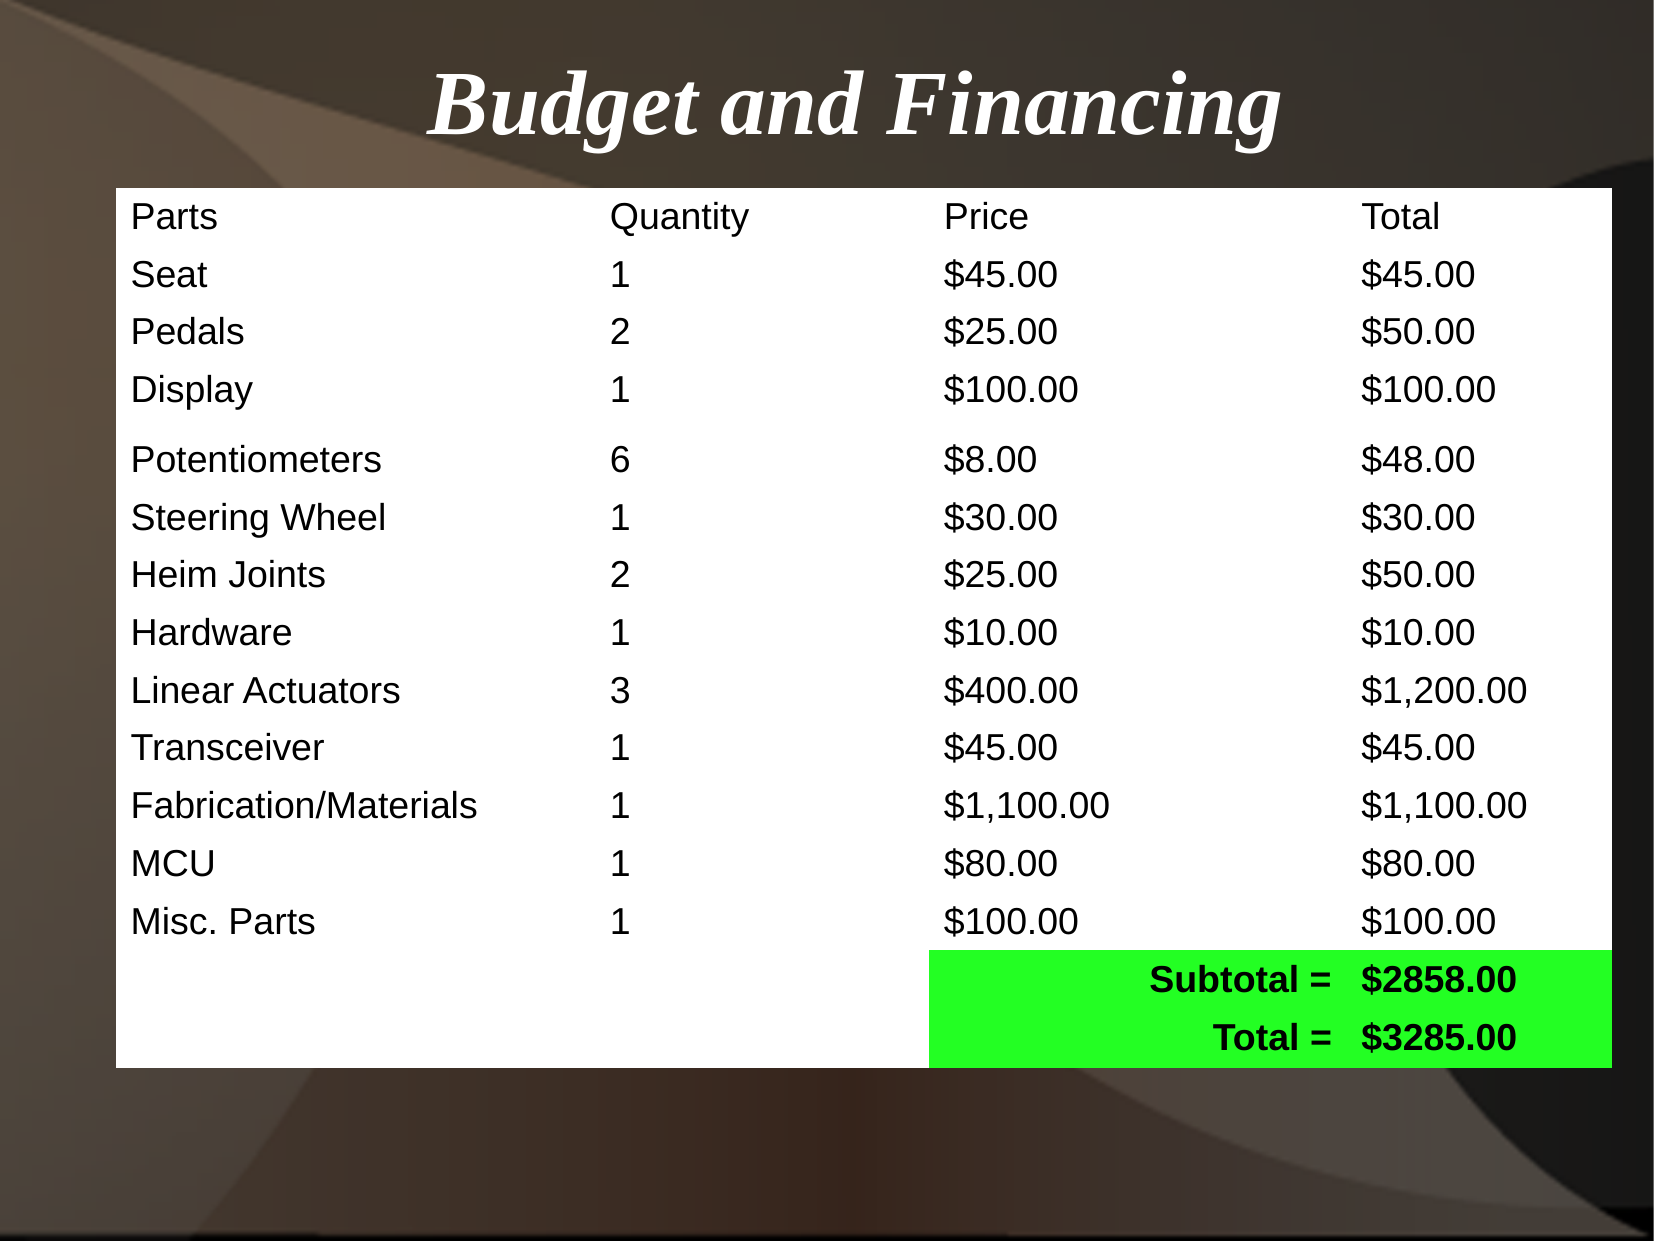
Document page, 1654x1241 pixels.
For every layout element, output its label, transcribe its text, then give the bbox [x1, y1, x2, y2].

table_cell $10.00 [929, 604, 1347, 662]
table_cell $400.00 [929, 662, 1347, 719]
table_cell 1 [595, 719, 929, 777]
table_cell $10.00 [1347, 604, 1612, 662]
table_cell [595, 950, 929, 1009]
table_header Quantity [595, 188, 929, 245]
table_cell $100.00 [1347, 893, 1612, 950]
table_cell $50.00 [1347, 303, 1612, 361]
table_header Price [929, 188, 1347, 245]
table_cell 1 [595, 893, 929, 950]
table_cell Steering Wheel [116, 488, 595, 546]
picture [0, 0, 1654, 1241]
title Budget and Financing [112, 0, 1601, 208]
table_cell Display [116, 361, 595, 430]
table_header Parts [116, 188, 595, 245]
table_cell $45.00 [929, 719, 1347, 777]
table_cell $30.00 [929, 488, 1347, 546]
table_cell Misc. Parts [116, 893, 595, 950]
table_cell 2 [595, 546, 929, 604]
table_cell 3 [595, 662, 929, 719]
table_cell MCU [116, 835, 595, 893]
table_cell $80.00 [929, 835, 1347, 893]
table_cell Pedals [116, 303, 595, 361]
table_cell Seat [116, 245, 595, 303]
table_cell $25.00 [929, 303, 1347, 361]
table_cell Potentiometers [116, 430, 595, 488]
table_cell 1 [595, 245, 929, 303]
table_cell 1 [595, 361, 929, 430]
table_cell $100.00 [929, 361, 1347, 430]
table_cell 6 [595, 430, 929, 488]
table_cell $80.00 [1347, 835, 1612, 893]
table_cell Fabrication/Materials [116, 777, 595, 835]
table_cell $45.00 [1347, 719, 1612, 777]
table_cell $2858.00 [1347, 950, 1612, 1009]
table_cell Linear Actuators [116, 662, 595, 719]
table_cell 1 [595, 488, 929, 546]
table_cell 1 [595, 604, 929, 662]
table_cell $45.00 [1347, 245, 1612, 303]
table_cell 2 [595, 303, 929, 361]
table_cell Hardware [116, 604, 595, 662]
table_cell $30.00 [1347, 488, 1612, 546]
table_cell $50.00 [1347, 546, 1612, 604]
table_cell $48.00 [1347, 430, 1612, 488]
table_cell Transceiver [116, 719, 595, 777]
table_cell Subtotal = [929, 950, 1347, 1009]
table_cell $1,200.00 [1347, 662, 1612, 719]
table_cell Heim Joints [116, 546, 595, 604]
table_cell $100.00 [929, 893, 1347, 950]
table_cell 1 [595, 777, 929, 835]
table_cell $8.00 [929, 430, 1347, 488]
table_cell $3285.00 [1347, 1009, 1612, 1068]
table_cell $1,100.00 [1347, 777, 1612, 835]
table_cell $1,100.00 [929, 777, 1347, 835]
table_cell $100.00 [1347, 361, 1612, 430]
table_cell 1 [595, 835, 929, 893]
table_cell Total = [929, 1009, 1347, 1068]
table_cell [595, 1009, 929, 1068]
table_cell [116, 950, 595, 1009]
table_header Total [1347, 188, 1612, 245]
table_cell $45.00 [929, 245, 1347, 303]
table_cell $25.00 [929, 546, 1347, 604]
table_cell [116, 1009, 595, 1068]
